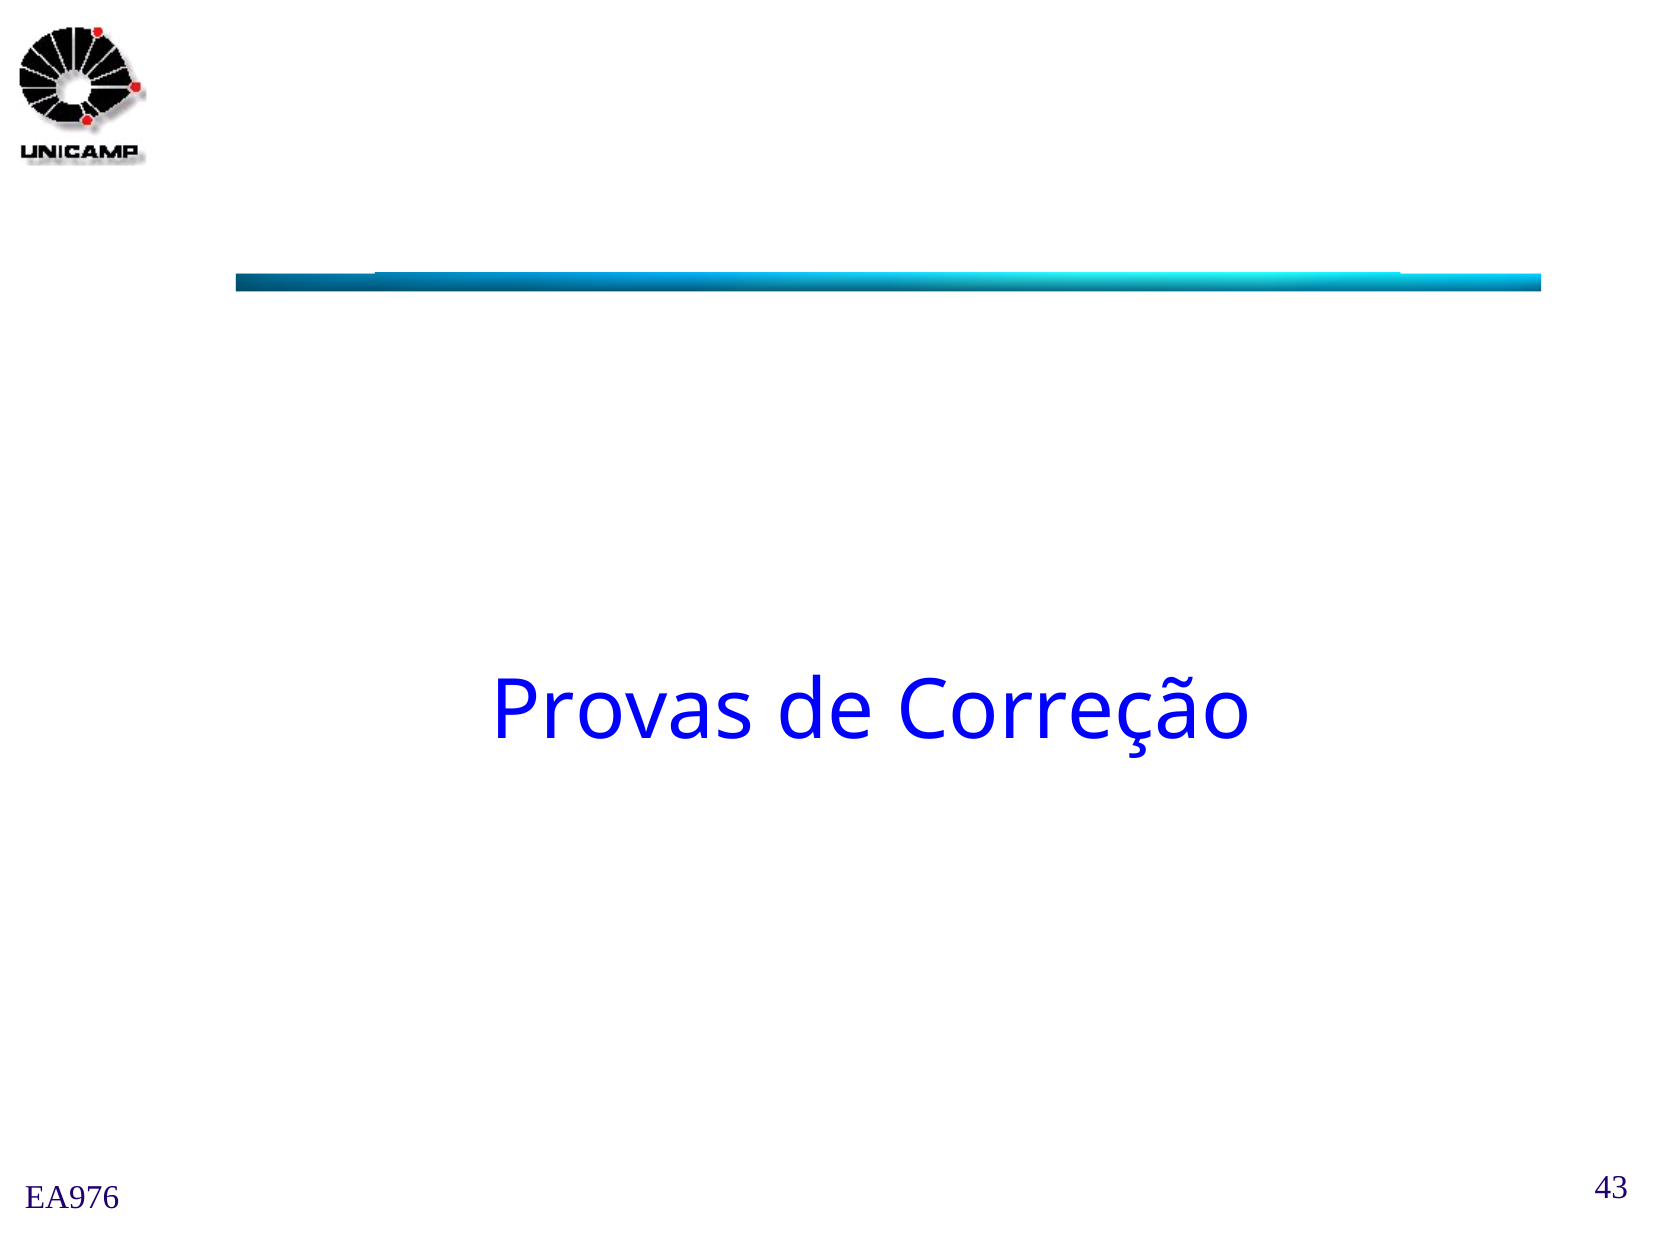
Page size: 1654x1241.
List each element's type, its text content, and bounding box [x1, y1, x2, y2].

picture [125, 272, 1654, 295]
title Provas de Correção [237, 546, 1506, 761]
